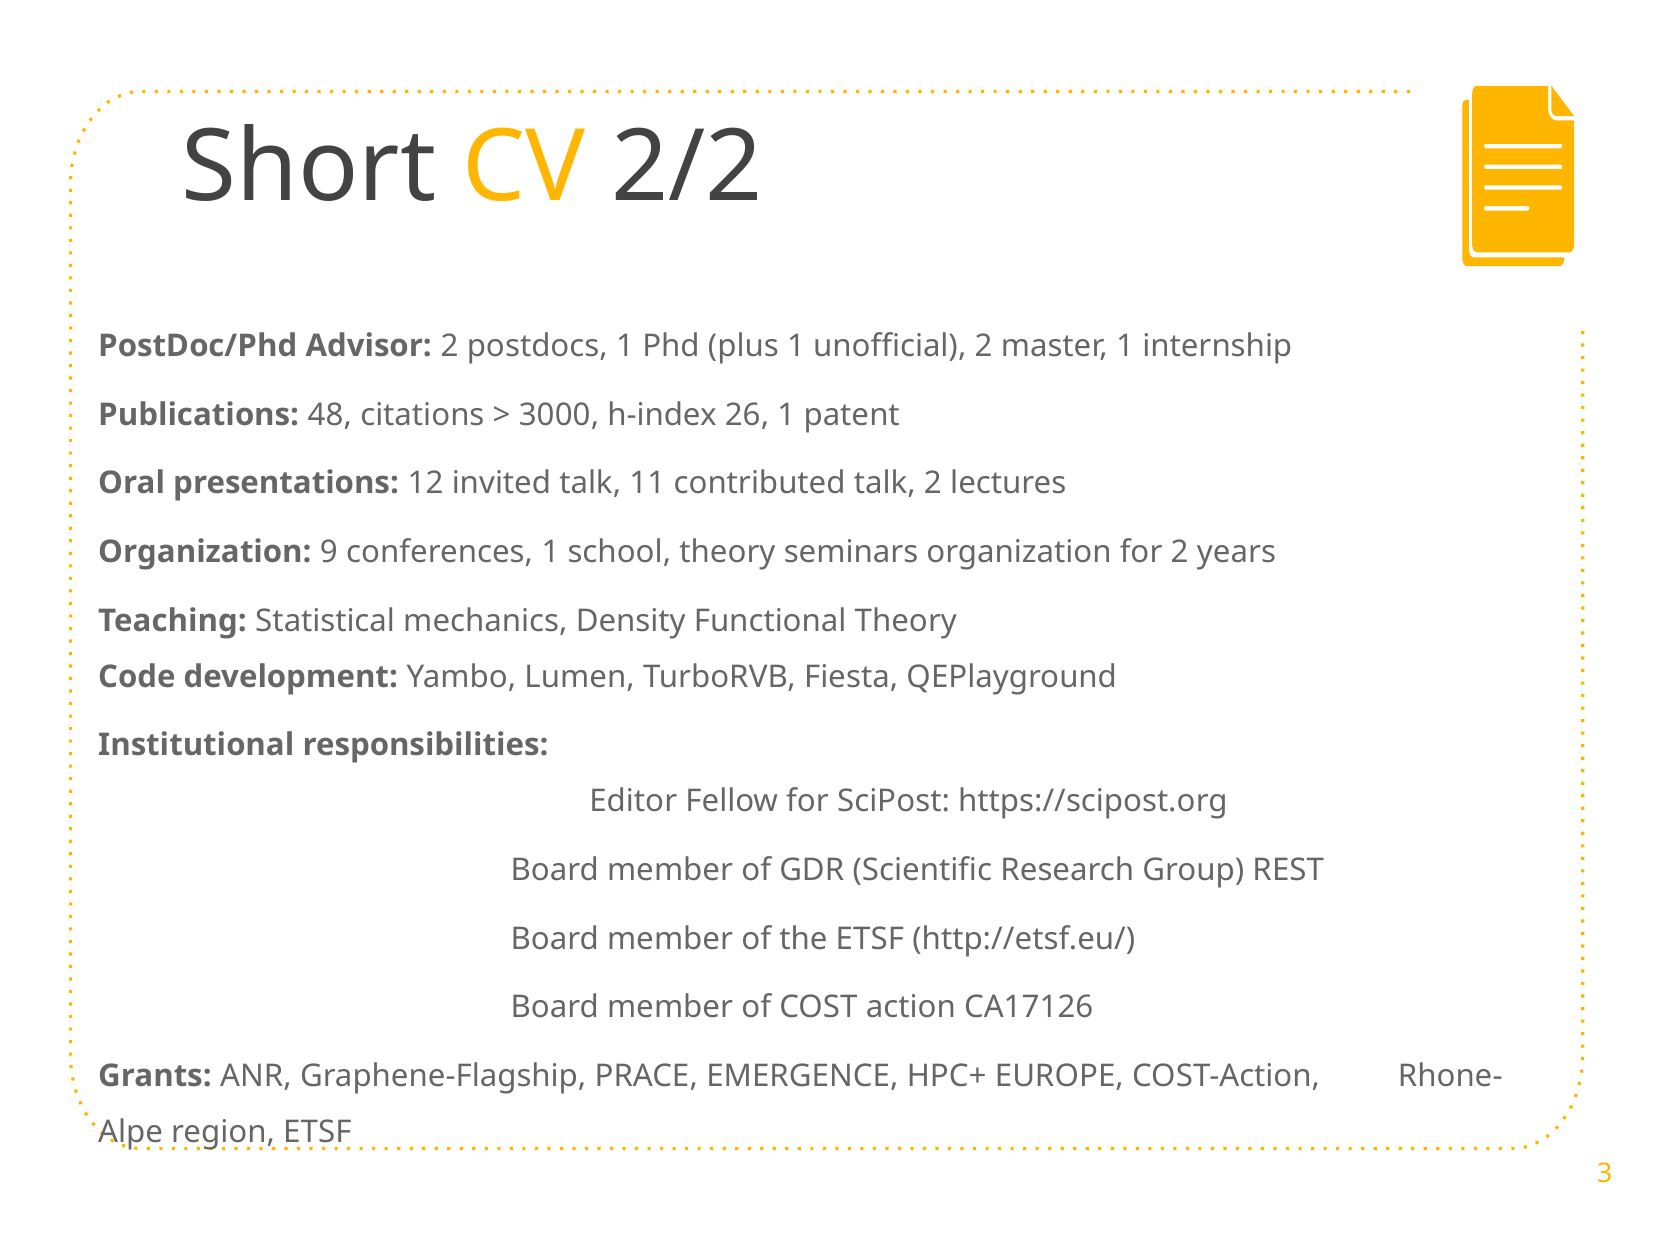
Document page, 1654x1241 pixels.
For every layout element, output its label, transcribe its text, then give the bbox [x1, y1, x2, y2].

text_box [1551, 85, 1575, 117]
slide_number <number> [1555, 1106, 1654, 1241]
text_box [1462, 99, 1565, 267]
text_box [1472, 85, 1575, 253]
list PostDoc/Phd Advisor: 2 postdocs, 1 Phd (plus 1 unofficial), 2 master, 1 internship Publications: 48, citations > 3000, h-index 26, 1 patent Oral presentations: 12 invited talk, 11 contributed talk, 2 lectures Organization: 9 conferences, 1 school, theory seminars organization for 2 years Teaching: Statistical mechanics, Density Functional Theory Code development: Yambo, Lumen, TurboRVB, Fiesta, QEPlayground Institutional responsibilities: Editor Fellow for SciPost: https://scipost.org Board member of GDR (Scientific Research Group) REST Board member of the ETSF (http://etsf.eu/) Board member of COST action CA17126 Grants: ANR, Graphene-Flagship, PRACE, EMERGENCE, HPC+ EUROPE, COST-Action, Rhone-Alpe region, ETSF [83, 291, 1546, 811]
title Short CV 2/2 [166, 85, 1409, 291]
